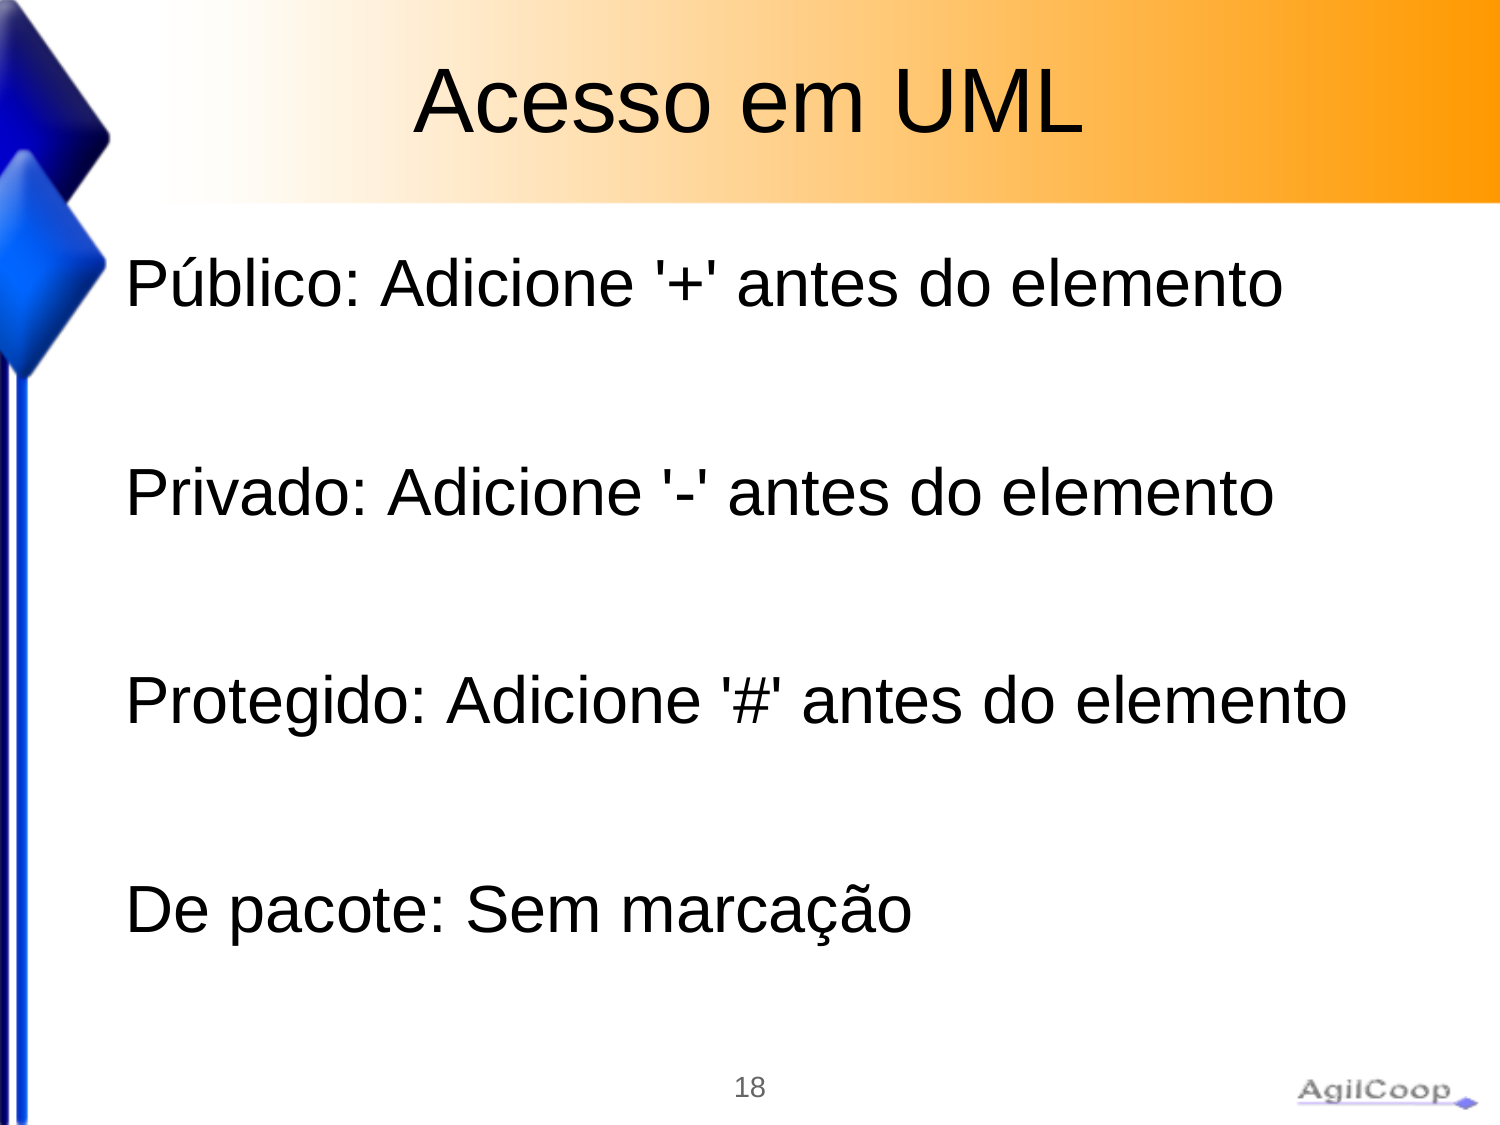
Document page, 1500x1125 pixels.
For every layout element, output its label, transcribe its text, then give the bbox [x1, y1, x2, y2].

title Acesso em UML [75, 14, 1425, 188]
picture [0, 0, 1500, 1125]
list Público: Adicione '+' antes do elemento Privado: Adicione '-' antes do elemento Protegido: Adicione '#' antes do elemento De pacote: Sem marcação [107, 246, 1458, 1004]
